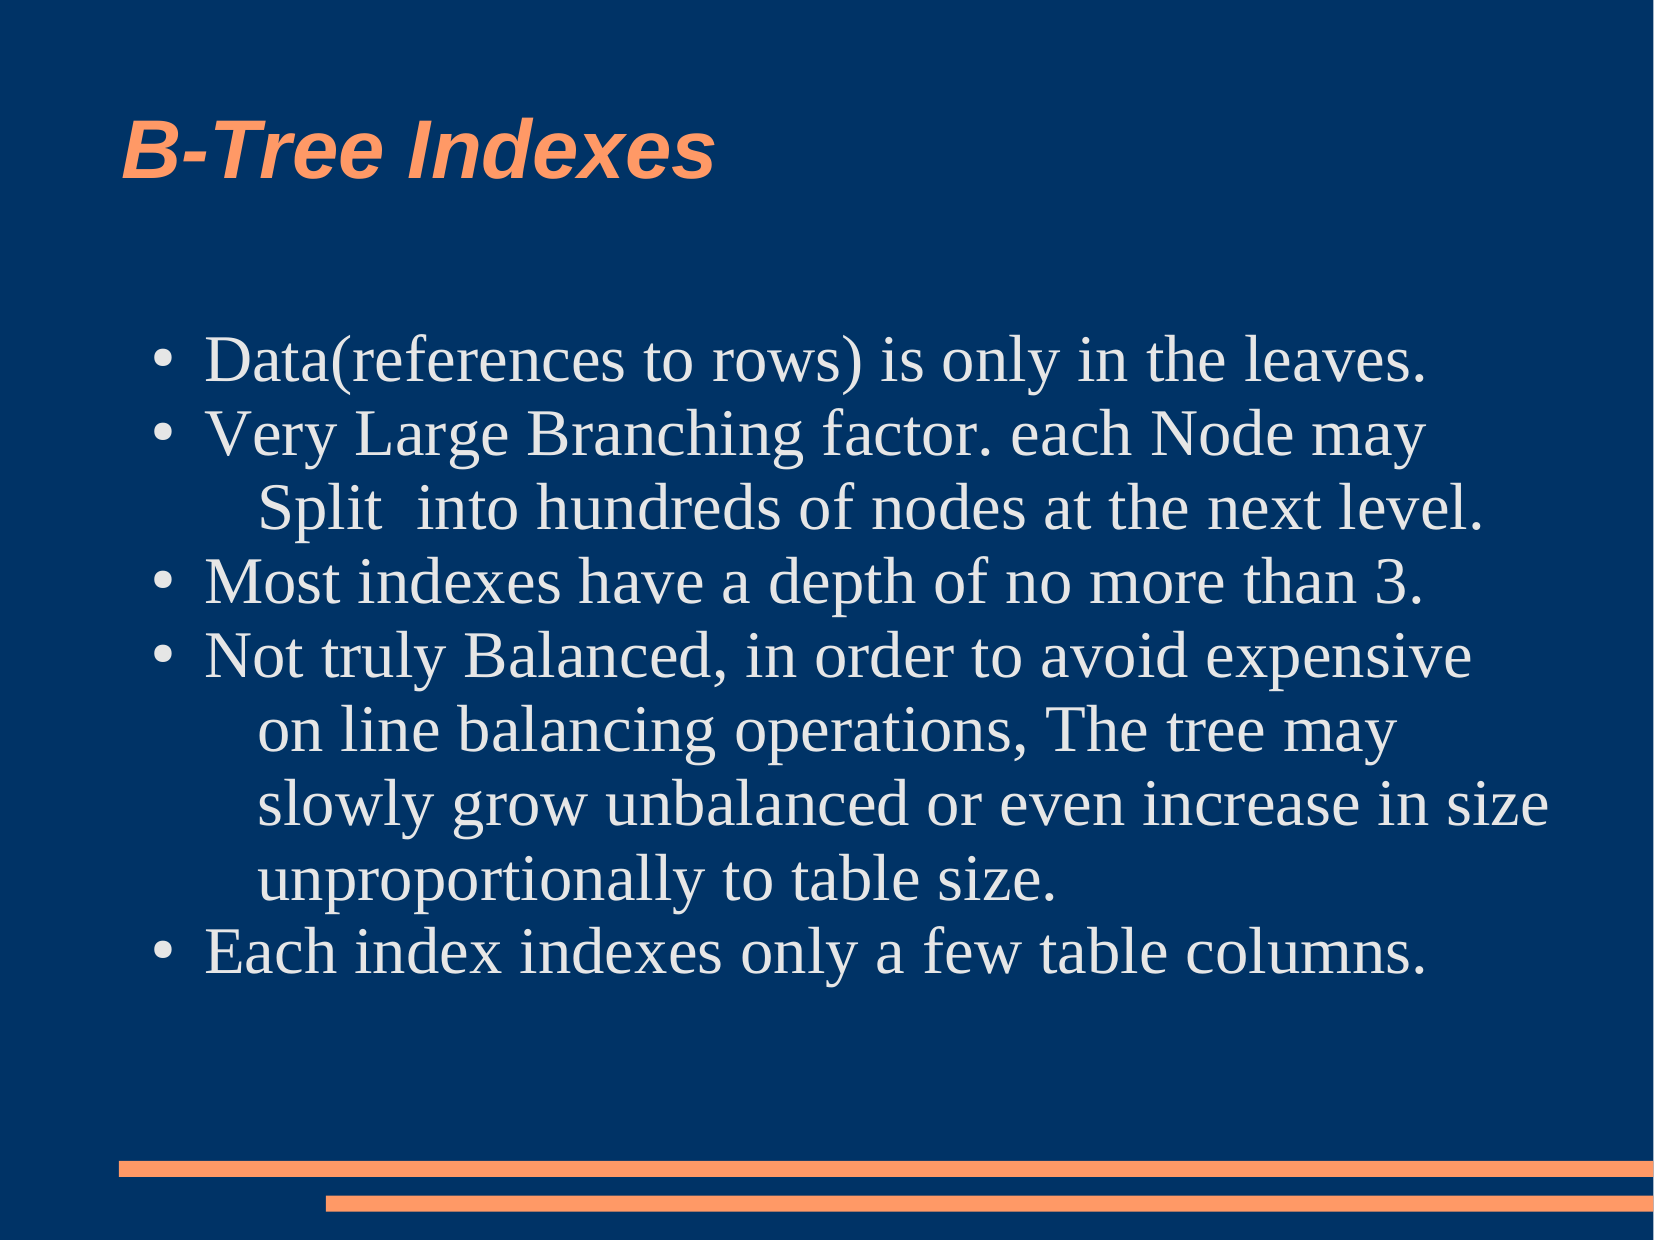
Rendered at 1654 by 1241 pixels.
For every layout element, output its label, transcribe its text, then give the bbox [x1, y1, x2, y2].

list Data(references to rows) is only in the leaves. Very Large Branching factor. each Node may Split into hundreds of nodes at the next level. Most indexes have a depth of no more than 3. Not truly Balanced, in order to avoid expensive on line balancing operations, The tree may slowly grow unbalanced or even increase in size unproportionally to table size. Each index indexes only a few table columns. [115, 322, 1555, 1118]
title B-Tree Indexes [121, 46, 1534, 254]
